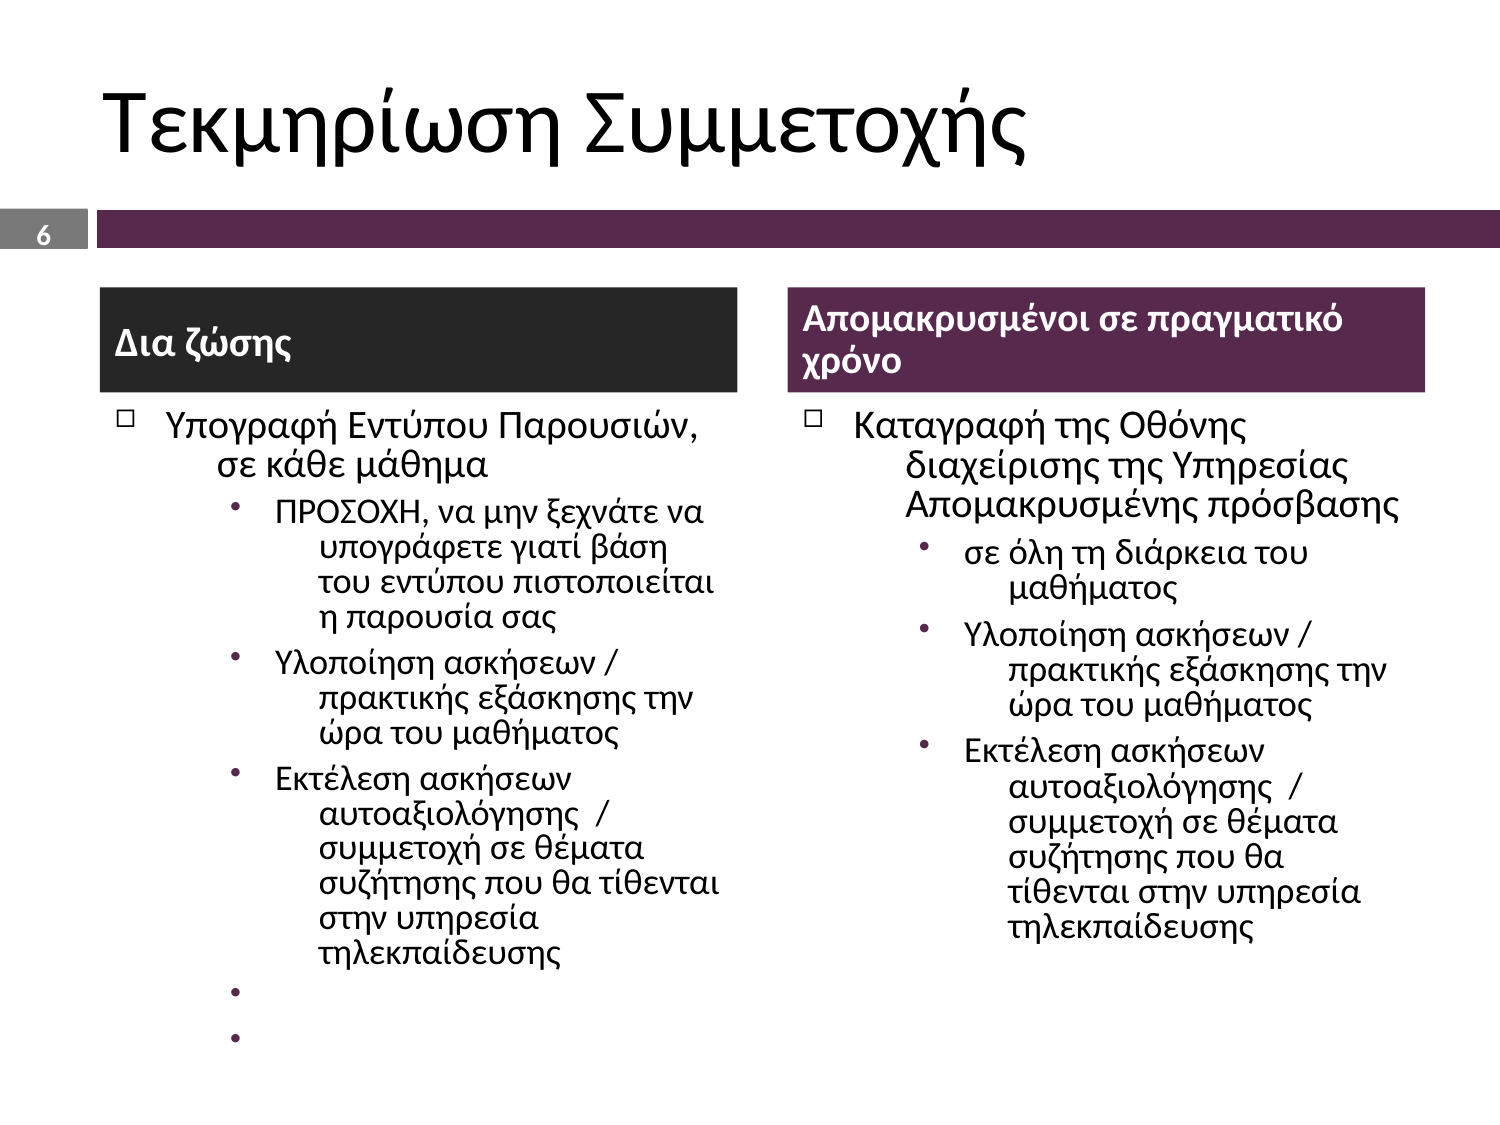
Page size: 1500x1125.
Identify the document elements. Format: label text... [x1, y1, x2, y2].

list Δια ζώσης [99, 287, 738, 393]
list Υπογραφή Εντύπου Παρουσιών, σε κάθε μάθημα ΠΡΟΣΟΧΗ, να μην ξεχνάτε να υπογράφετε γιατί βάση του εντύπου πιστοποιείται η παρουσία σας Υλοποίηση ασκήσεων / πρακτικής εξάσκησης την ώρα του μαθήματος Εκτέλεση ασκήσεων αυτοαξιολόγησης / συμμετοχή σε θέματα συζήτησης που θα τίθενται στην υπηρεσία τηλεκπαίδευσης [99, 399, 738, 988]
list Καταγραφή της Οθόνης διαχείρισης της Υπηρεσίας Απομακρυσμένης πρόσβασης σε όλη τη διάρκεια του μαθήματος Υλοποίηση ασκήσεων / πρακτικής εξάσκησης την ώρα του μαθήματος Εκτέλεση ασκήσεων αυτοαξιολόγησης / συμμετοχή σε θέματα συζήτησης που θα τίθενται στην υπηρεσία τηλεκπαίδευσης [787, 399, 1426, 988]
text_box [0, 208, 88, 249]
title Τεκμηρίωση Συμμετοχής [87, 44, 1426, 188]
list Απομακρυσμένοι σε πραγματικό χρόνο [787, 287, 1426, 393]
